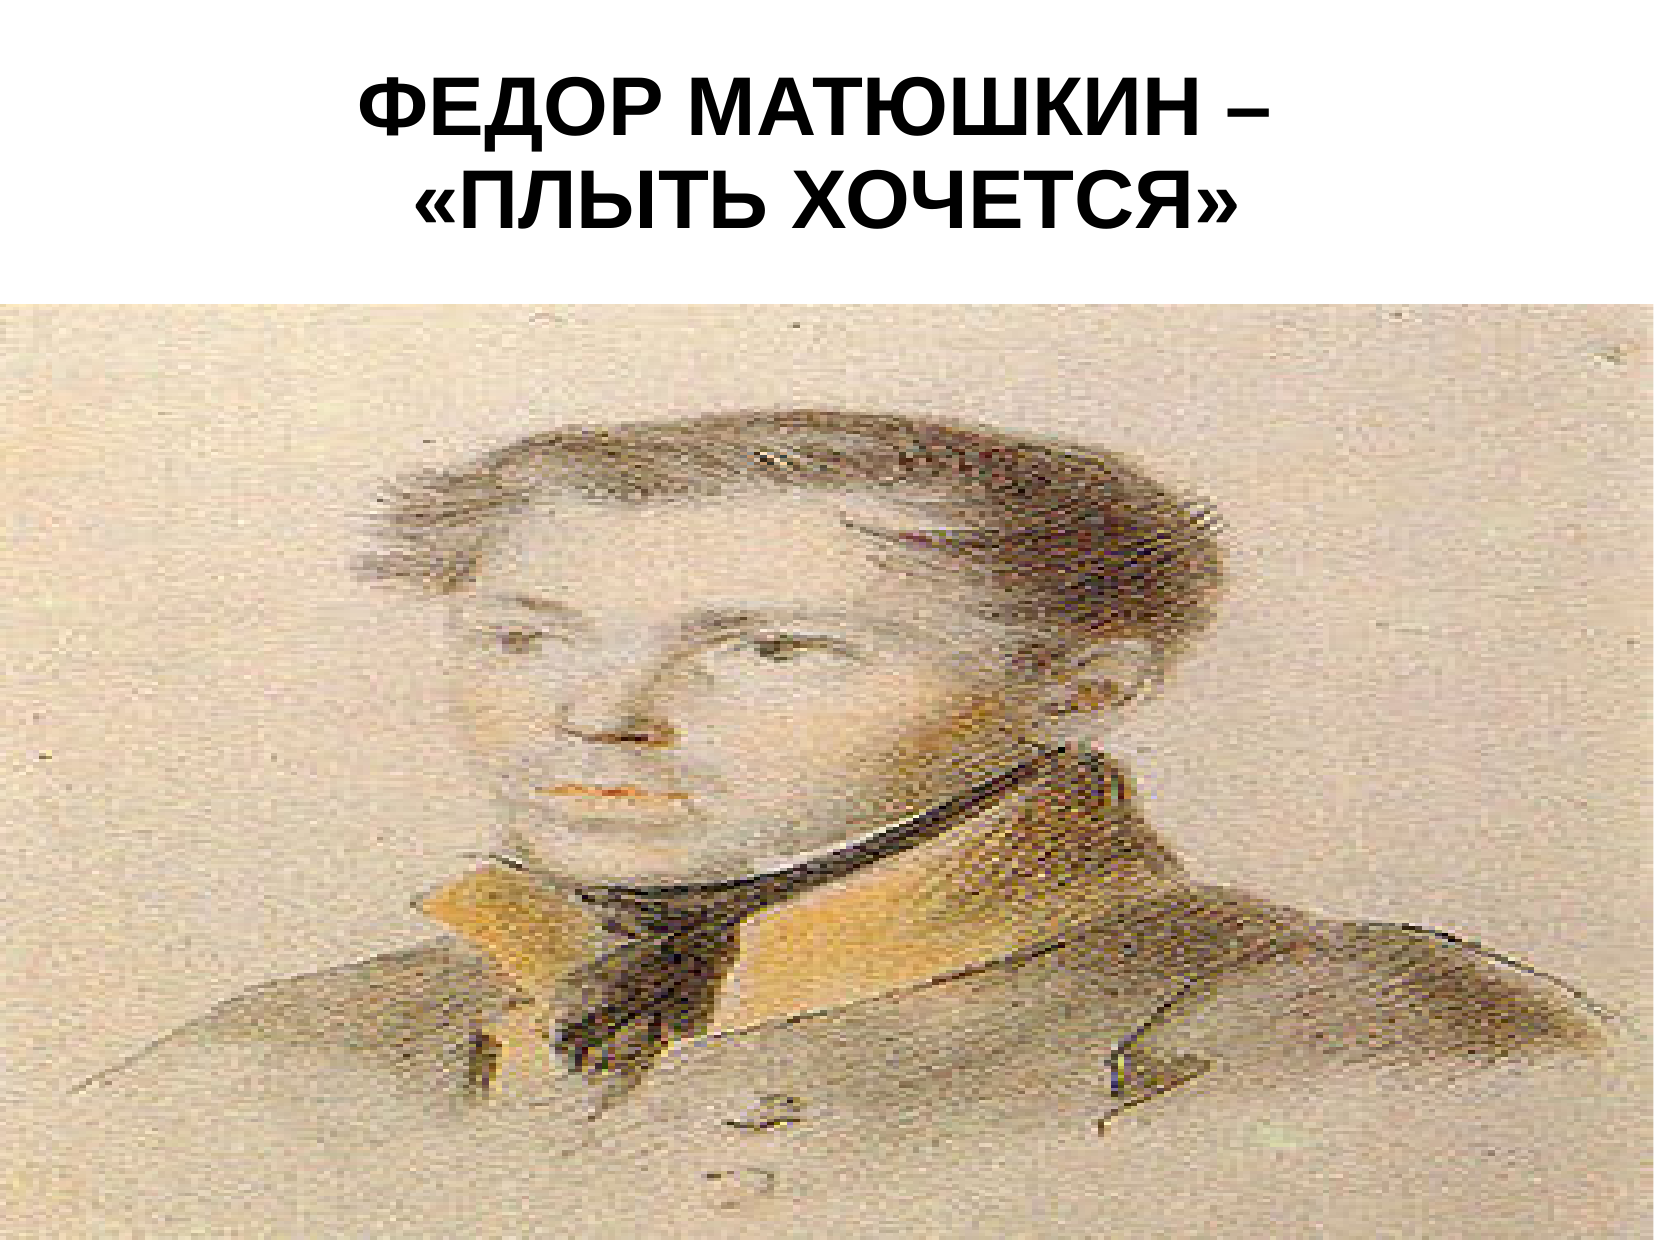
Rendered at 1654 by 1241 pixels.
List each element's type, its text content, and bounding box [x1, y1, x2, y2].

text_box [0, 304, 1654, 1241]
title ФЕДОР МАТЮШКИН – «ПЛЫТЬ ХОЧЕТСЯ» [82, 34, 1571, 272]
